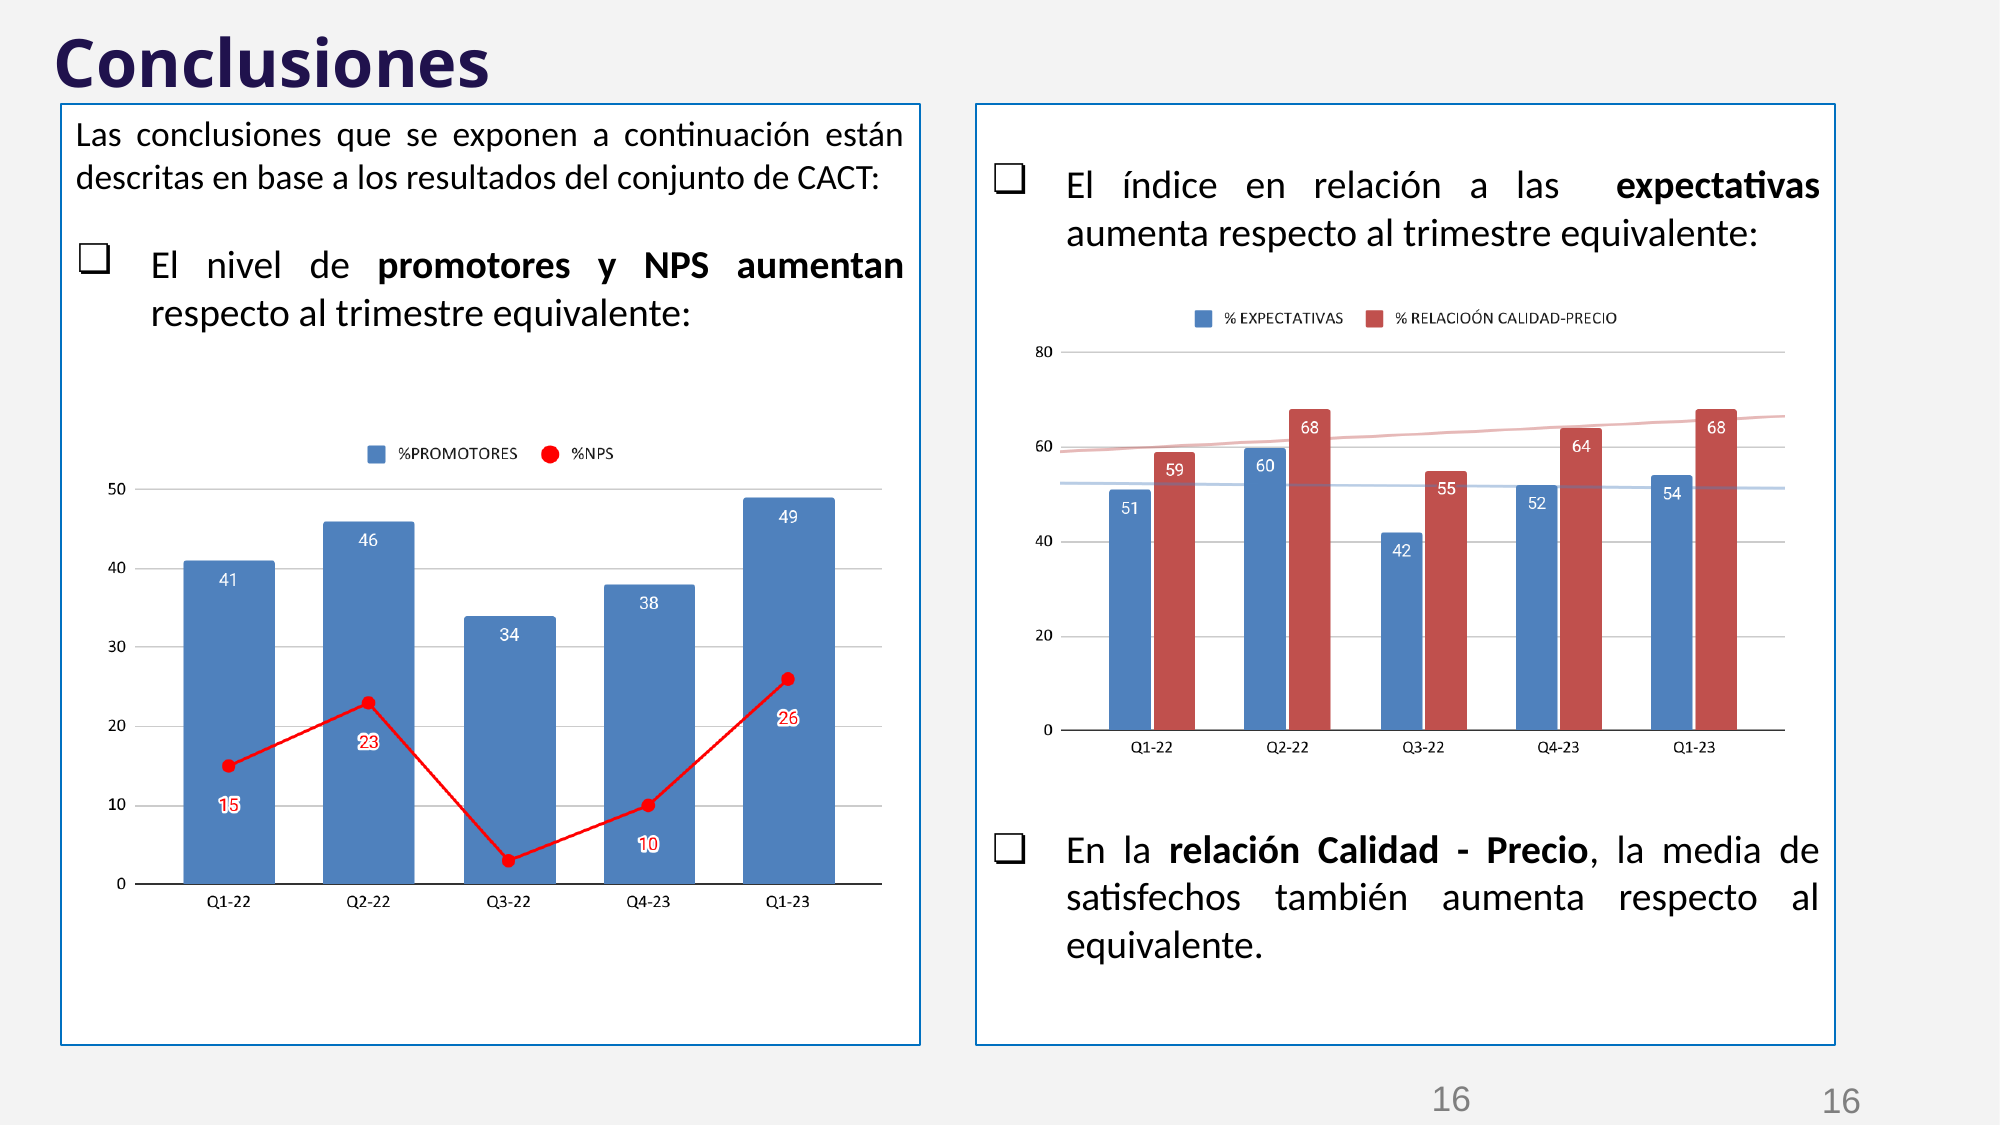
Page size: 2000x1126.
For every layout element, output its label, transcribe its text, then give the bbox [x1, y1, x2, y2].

text_box <number> [1413, 1067, 1881, 1126]
picture [72, 419, 908, 937]
text_box El índice en relación a las expectativas aumenta respecto al trimestre equivalente: En la relación Calidad - Precio, la media de satisfechos también aumenta respecto al equivalente. [976, 103, 1836, 1046]
text_box Conclusiones [53, 0, 1946, 124]
text_box Las conclusiones que se exponen a continuación están descritas en base a los resultados del conjunto de CACT: El nivel de promotores y NPS aumentan respecto al trimestre equivalente: [60, 103, 920, 1046]
picture [1001, 285, 1810, 781]
